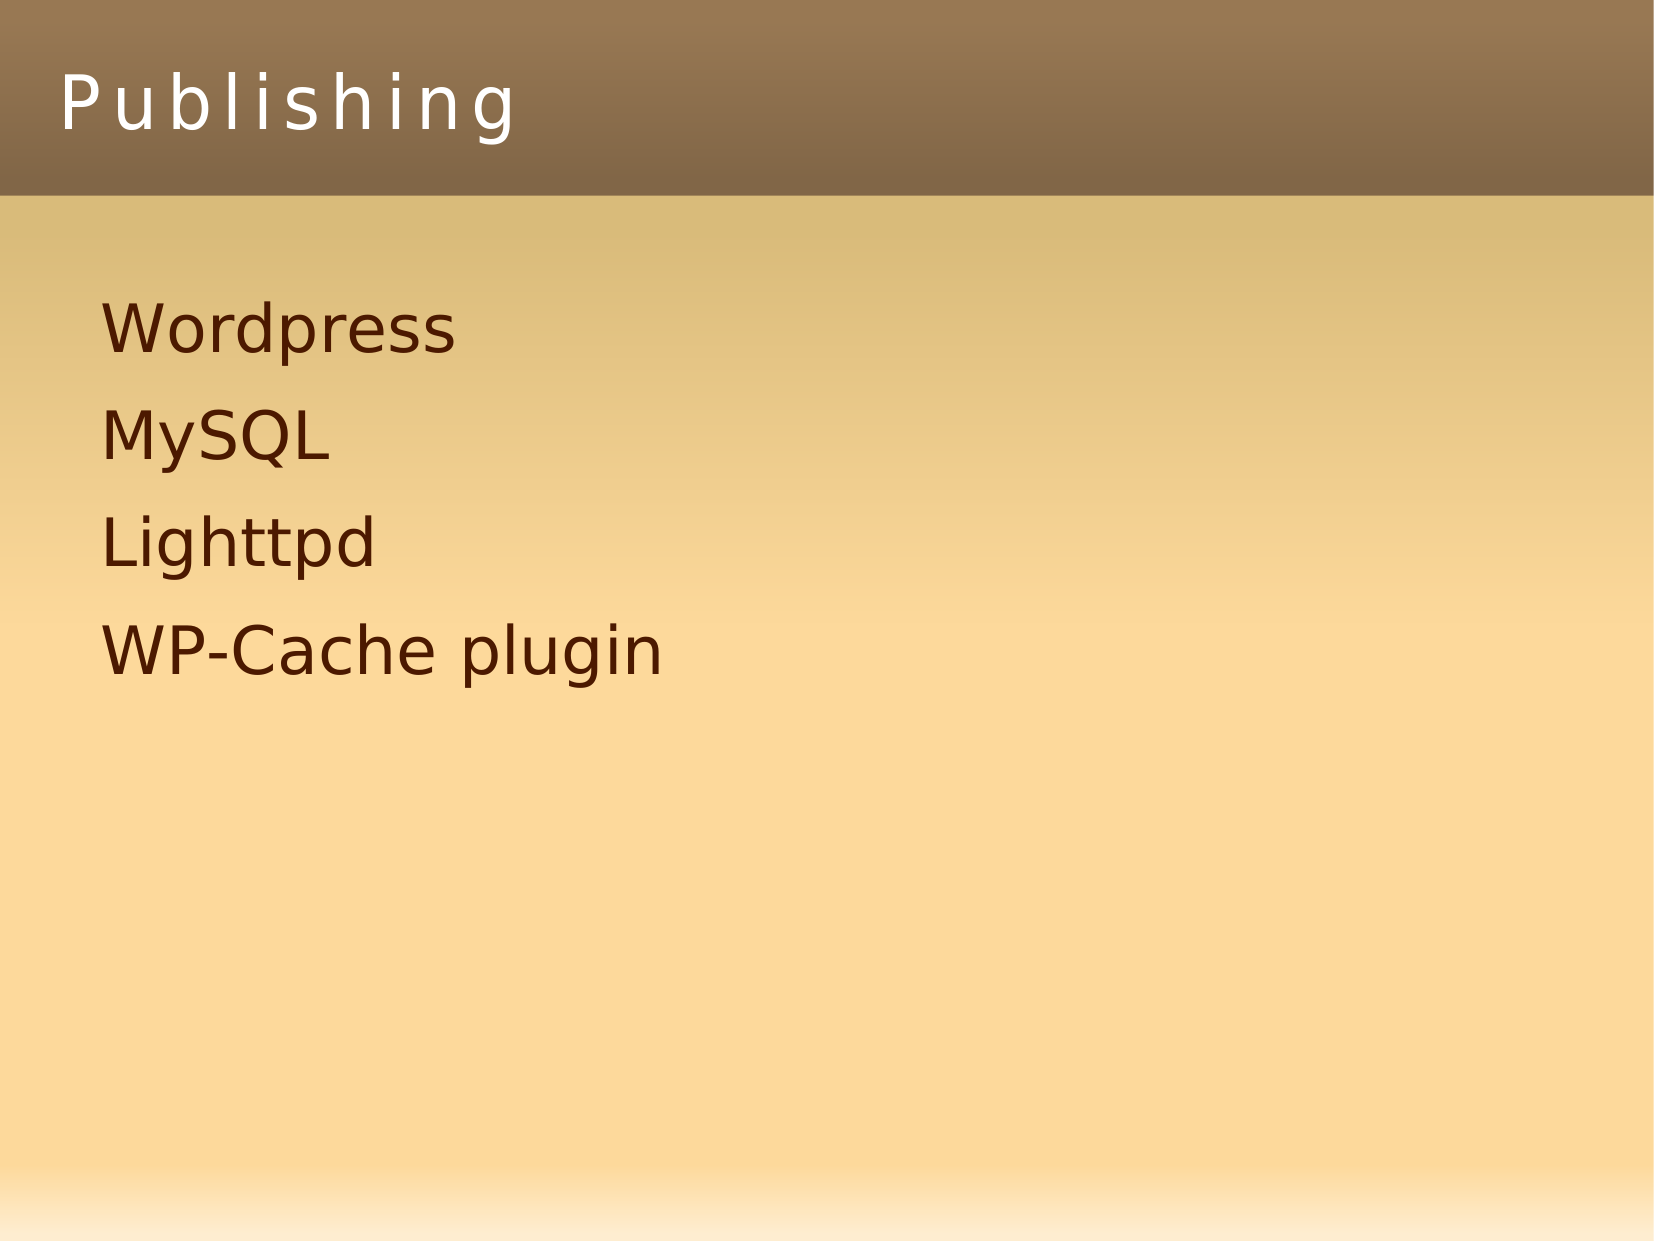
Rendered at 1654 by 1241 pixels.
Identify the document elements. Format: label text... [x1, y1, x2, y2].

list Wordpress MySQL Lighttpd WP-Cache plugin [82, 290, 1571, 1109]
picture [0, 0, 1654, 1241]
title Publishing [59, 29, 1595, 178]
